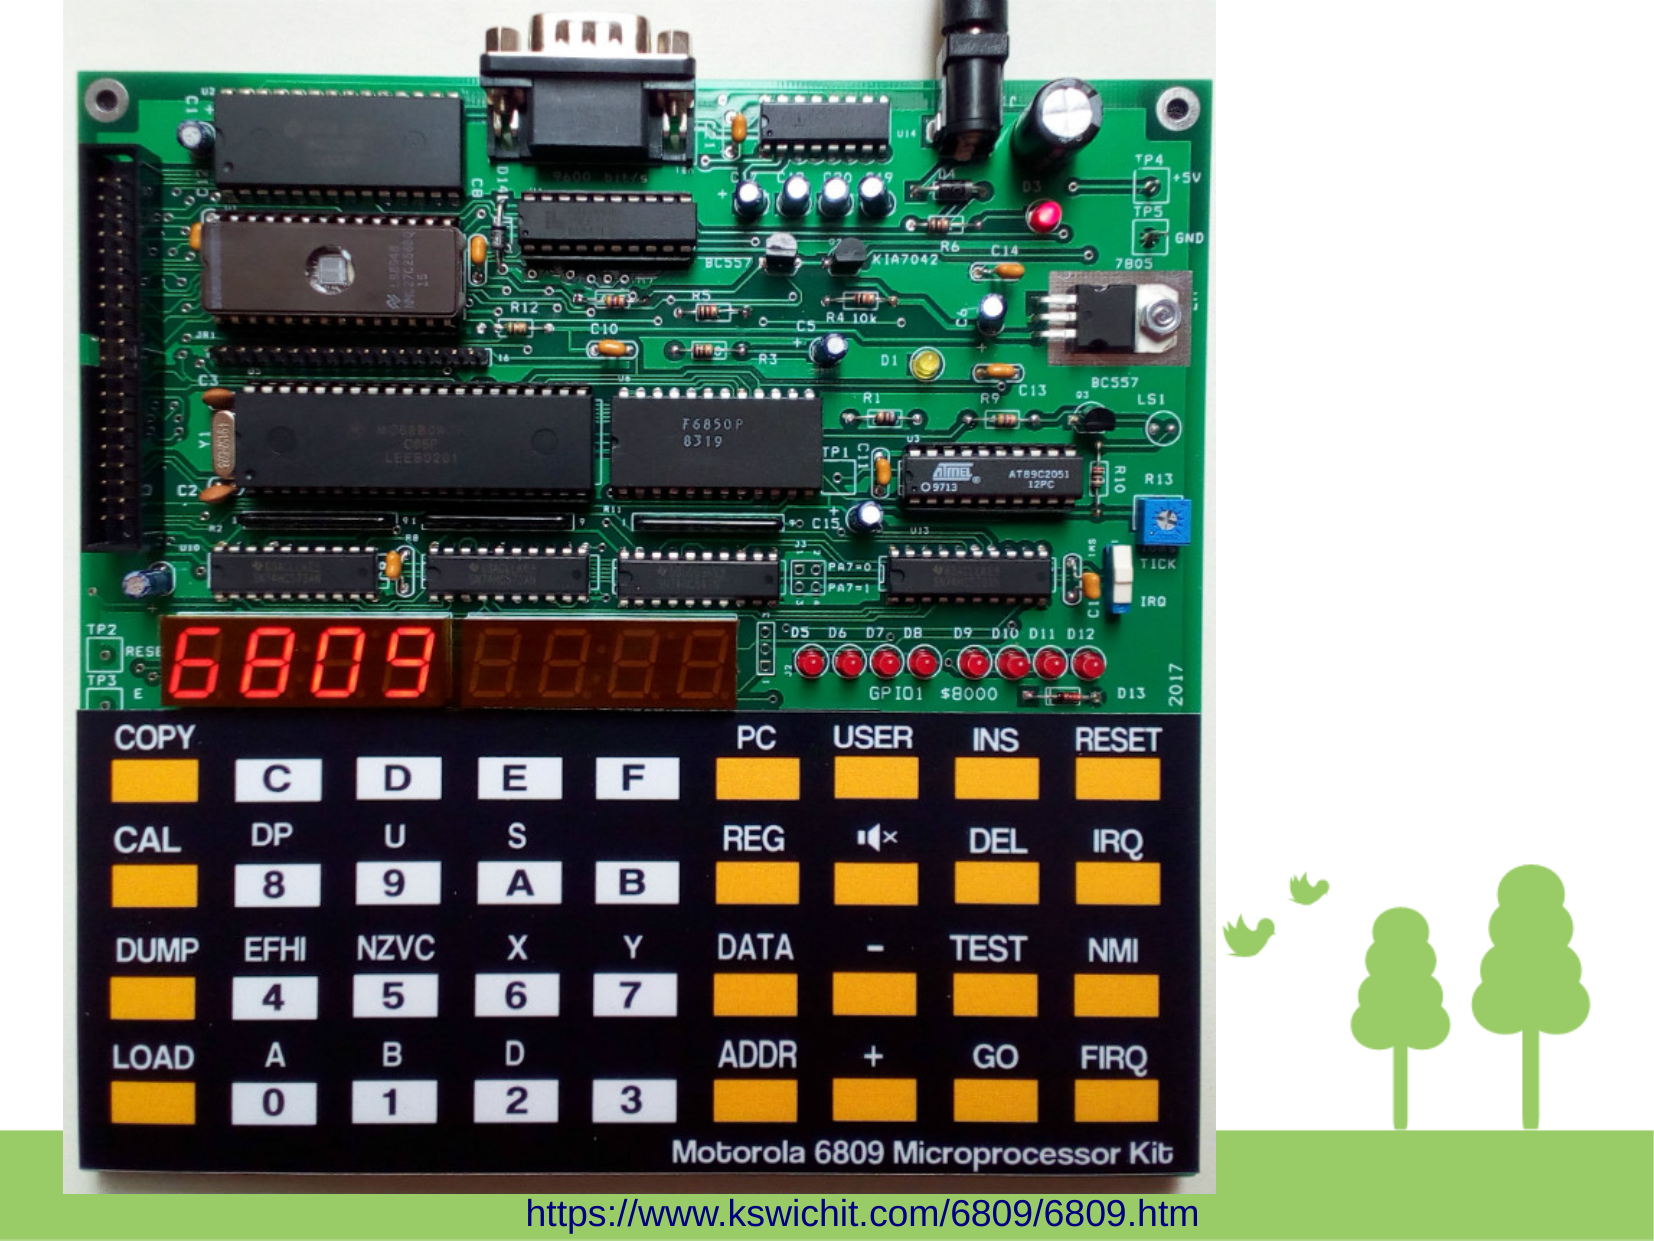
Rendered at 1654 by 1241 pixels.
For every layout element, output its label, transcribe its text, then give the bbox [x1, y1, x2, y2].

picture [0, 0, 1654, 1241]
text_box https://www.kswichit.com/6809/6809.htm [510, 1185, 1216, 1241]
